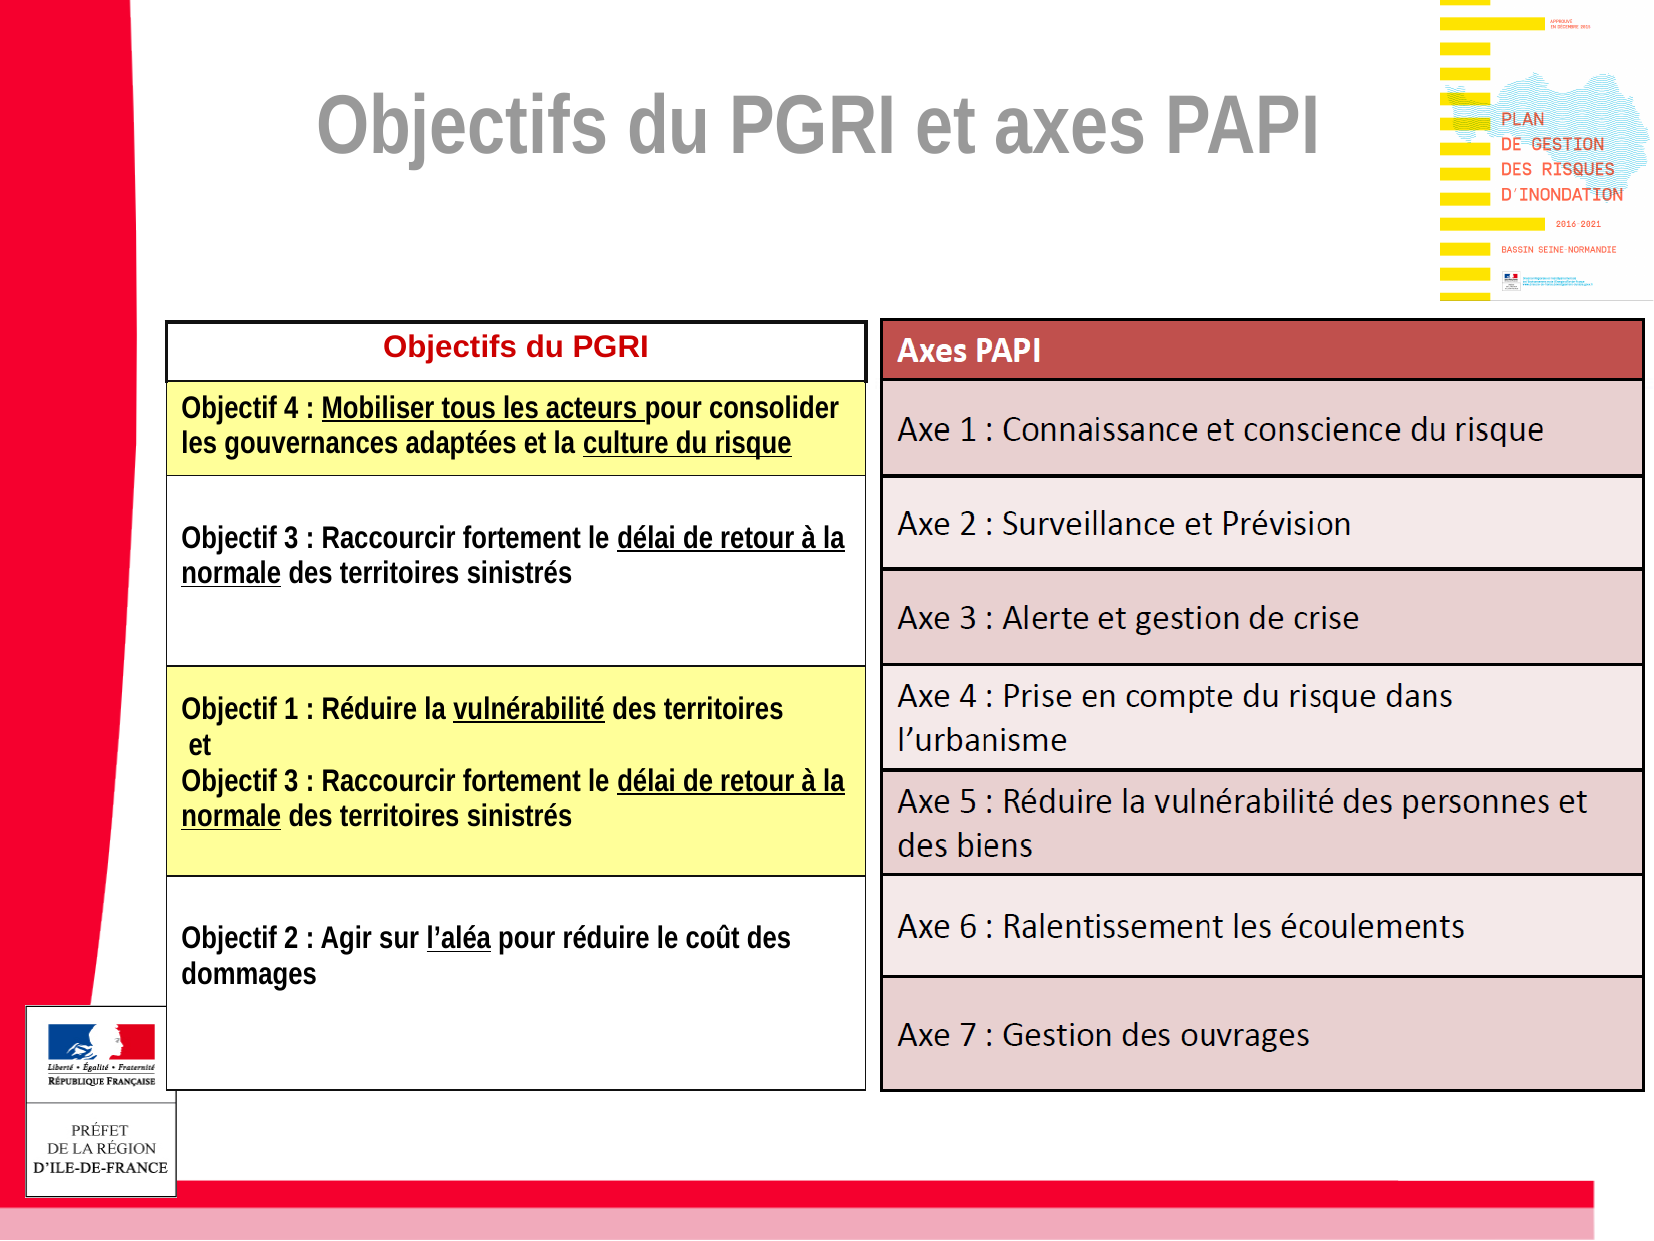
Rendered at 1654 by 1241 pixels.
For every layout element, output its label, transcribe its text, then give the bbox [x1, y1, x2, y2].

table_cell Objectif 2 : Agir sur l’aléa pour réduire le coût des dommages [167, 877, 865, 1089]
table_header Objectifs du PGRI [168, 324, 864, 380]
table_cell Objectif 3 : Raccourcir fortement le délai de retour à la normale des territoires sinistrés [167, 476, 865, 665]
picture [0, 0, 1654, 1240]
table_cell Objectif 1 : Réduire la vulnérabilité des territoires et Objectif 3 : Raccourcir fortement le délai de retour à la normale des territoires sinistrés [167, 667, 865, 875]
title Objectifs du PGRI et axes PAPI [166, 23, 1440, 223]
table_cell Objectif 4 : Mobiliser tous les acteurs pour consolider les gouvernances adaptées et la culture du risque [167, 382, 865, 475]
